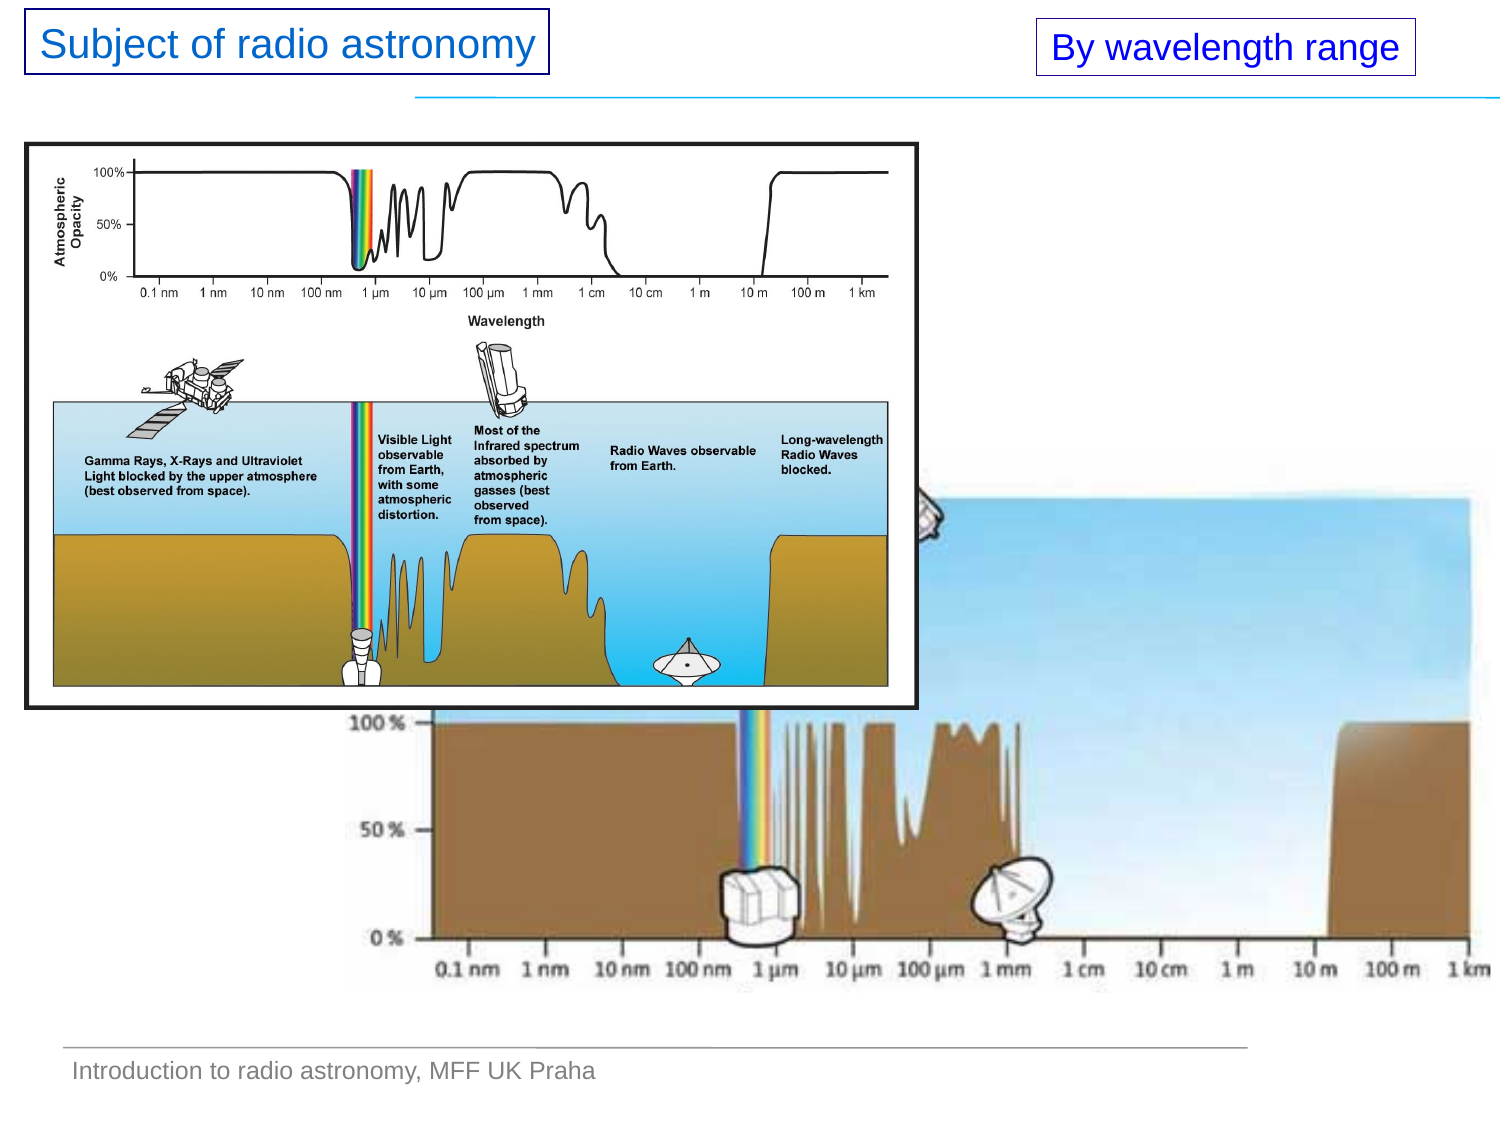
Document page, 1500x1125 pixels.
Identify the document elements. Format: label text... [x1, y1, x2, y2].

text_box By wavelength range [1036, 18, 1416, 76]
picture [24, 141, 1491, 993]
text_box Subject of radio astronomy [24, 8, 549, 75]
